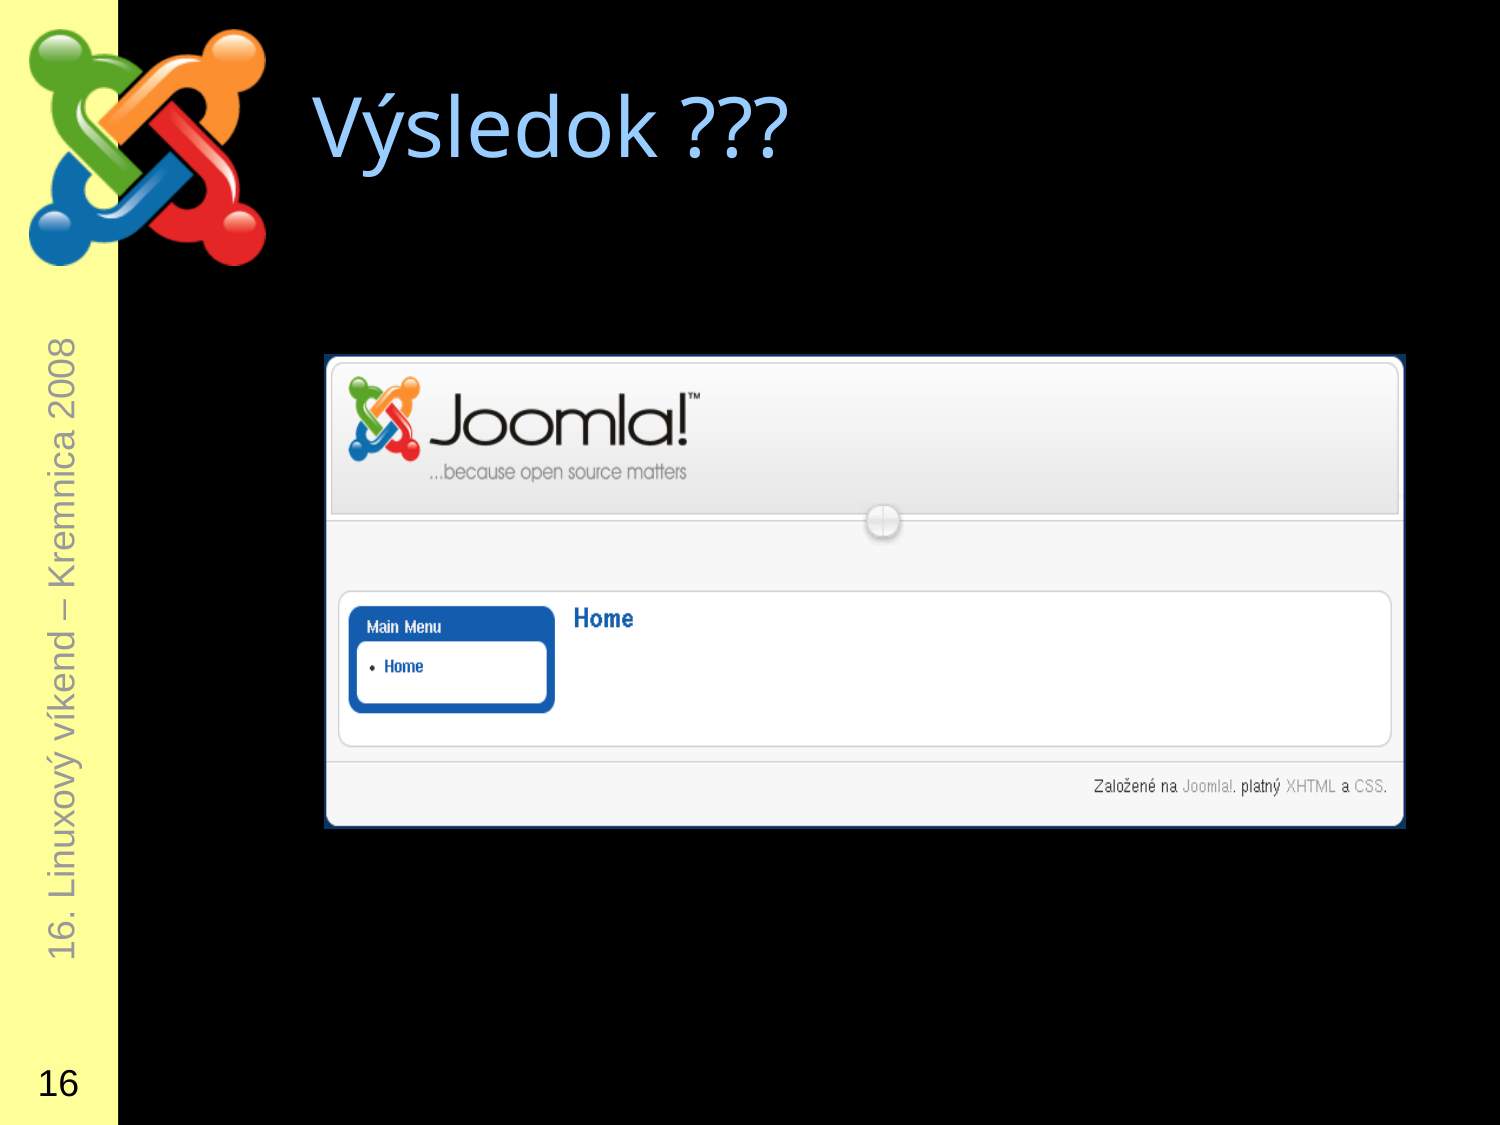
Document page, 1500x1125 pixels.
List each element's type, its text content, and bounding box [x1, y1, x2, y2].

picture [324, 354, 1406, 829]
picture [29, 29, 266, 266]
title Výsledok ??? [312, 24, 1450, 226]
